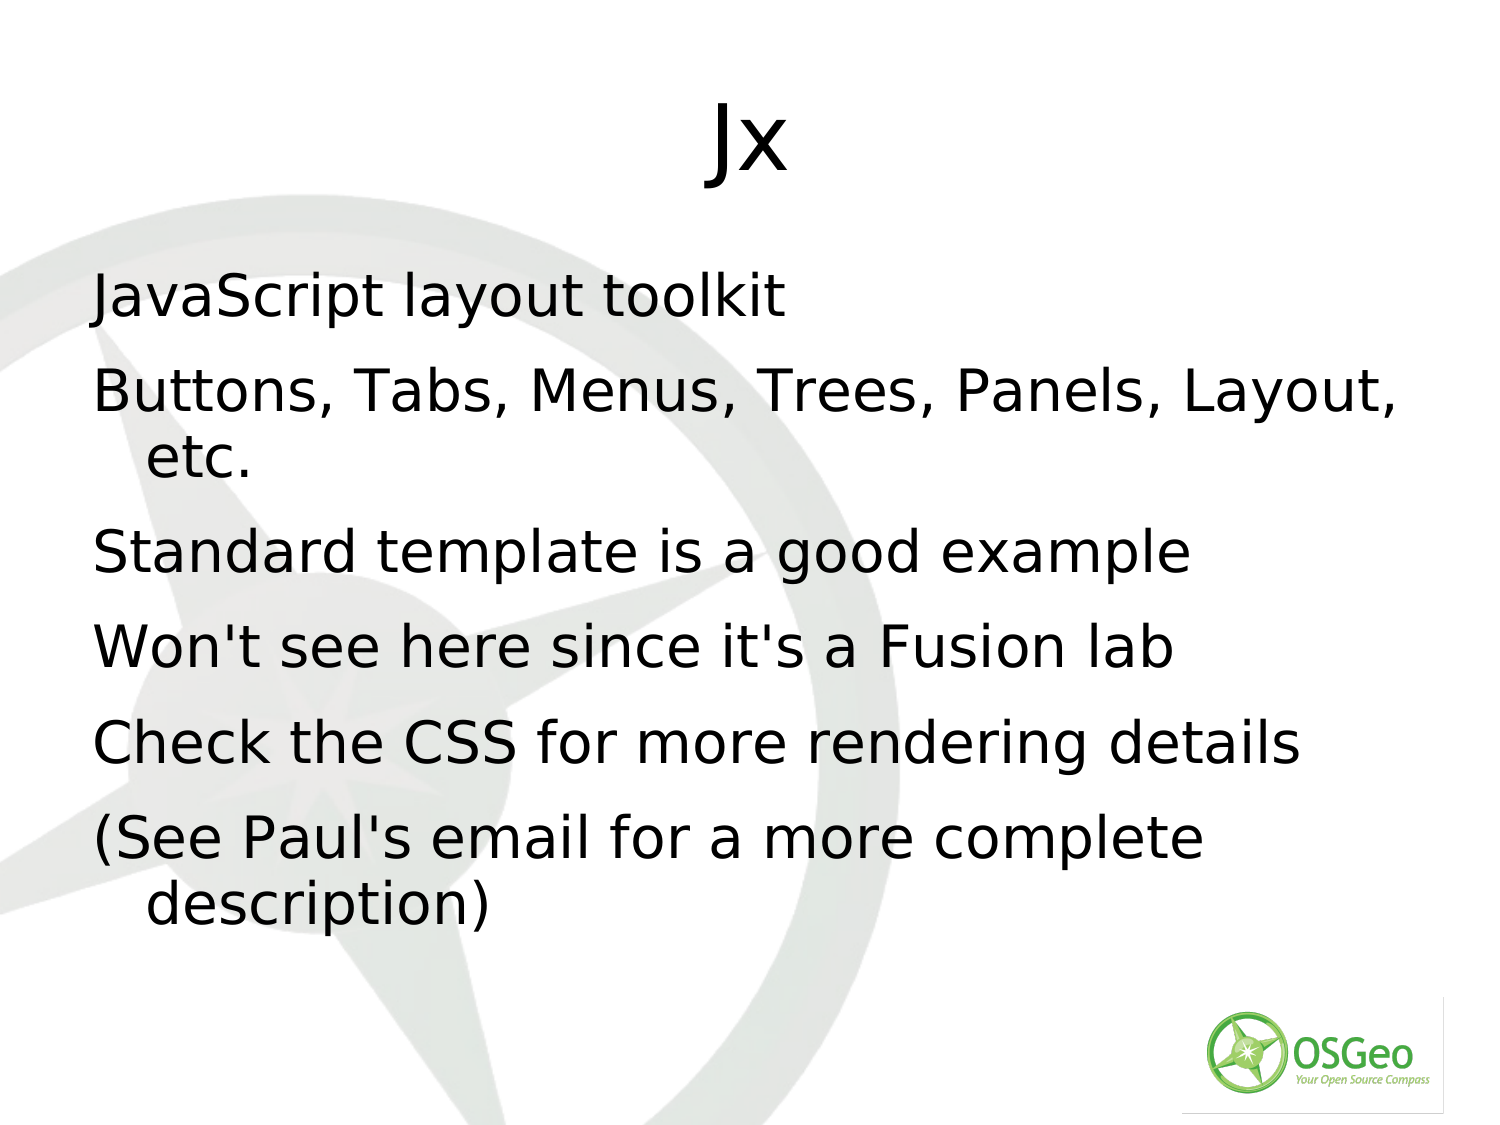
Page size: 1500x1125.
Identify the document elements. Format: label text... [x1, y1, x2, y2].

title Jx [74, 51, 1425, 227]
picture [1181, 996, 1444, 1114]
list JavaScript layout toolkit Buttons, Tabs, Menus, Trees, Panels, Layout, etc. Standard template is a good example Won't see here since it's a Fusion lab Check the CSS for more rendering details (See Paul's email for a more complete description) [74, 263, 1425, 993]
picture [0, 174, 976, 1125]
